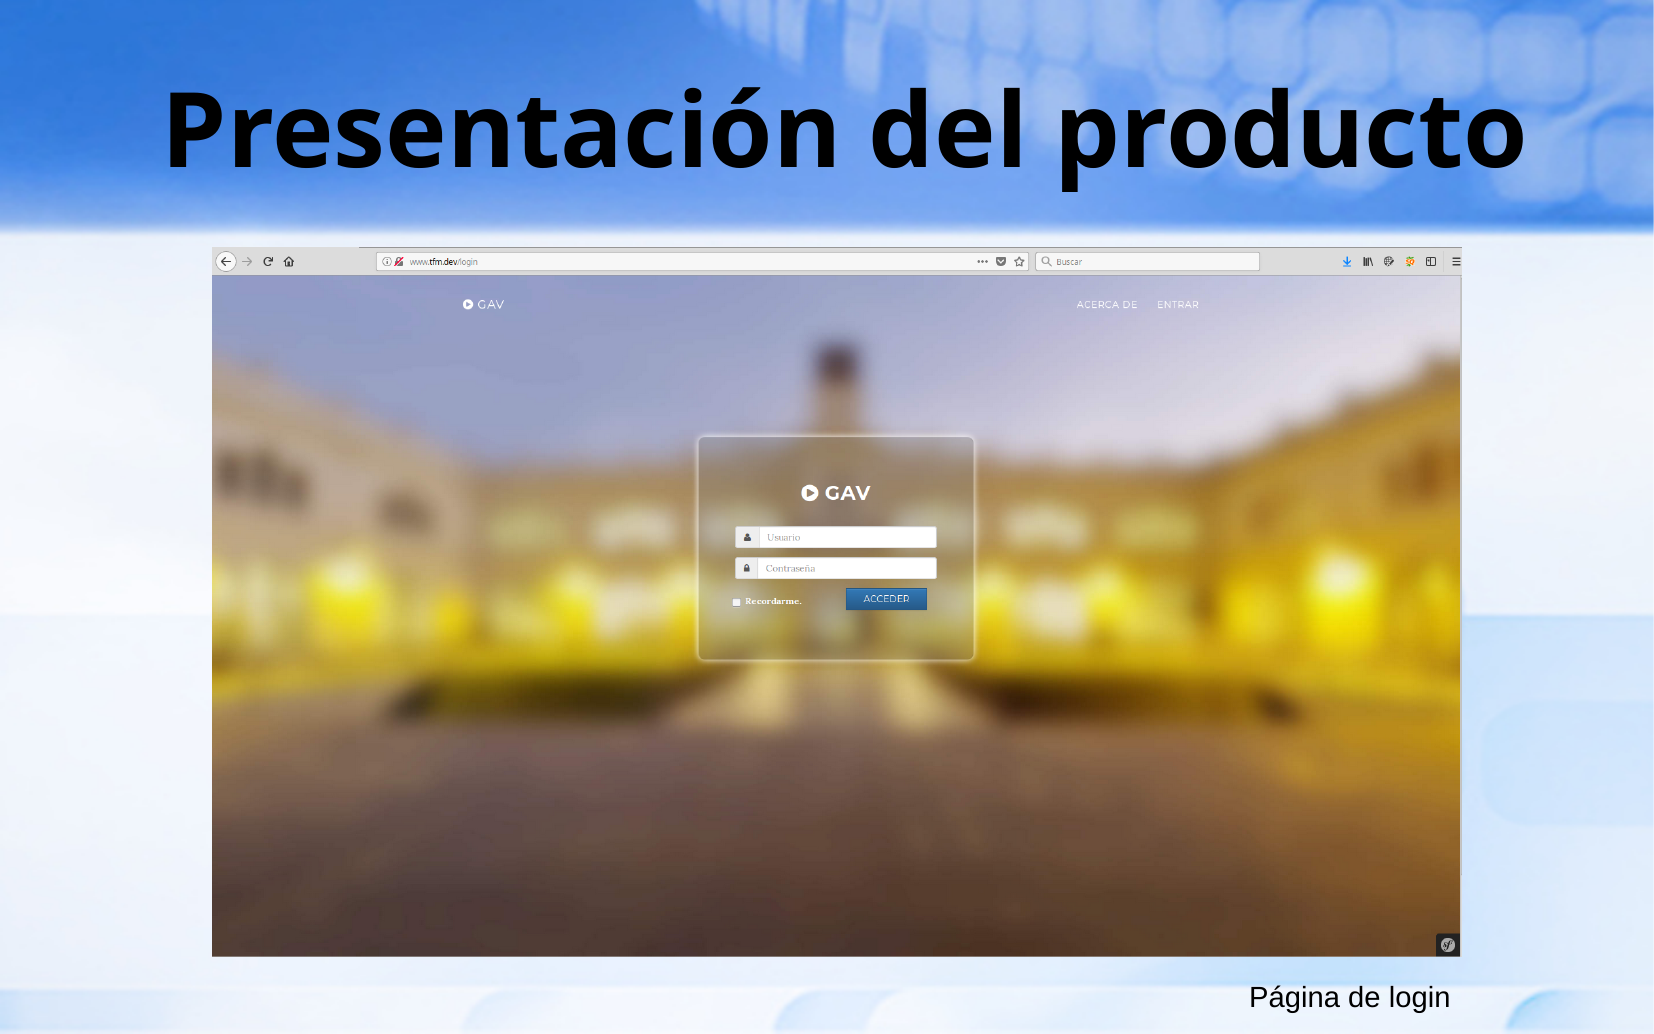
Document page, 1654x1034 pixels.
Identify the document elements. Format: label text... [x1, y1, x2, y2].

title Presentación del producto [82, 41, 1571, 214]
picture [0, 0, 1654, 1034]
text_box Página de login [1234, 974, 1605, 1022]
